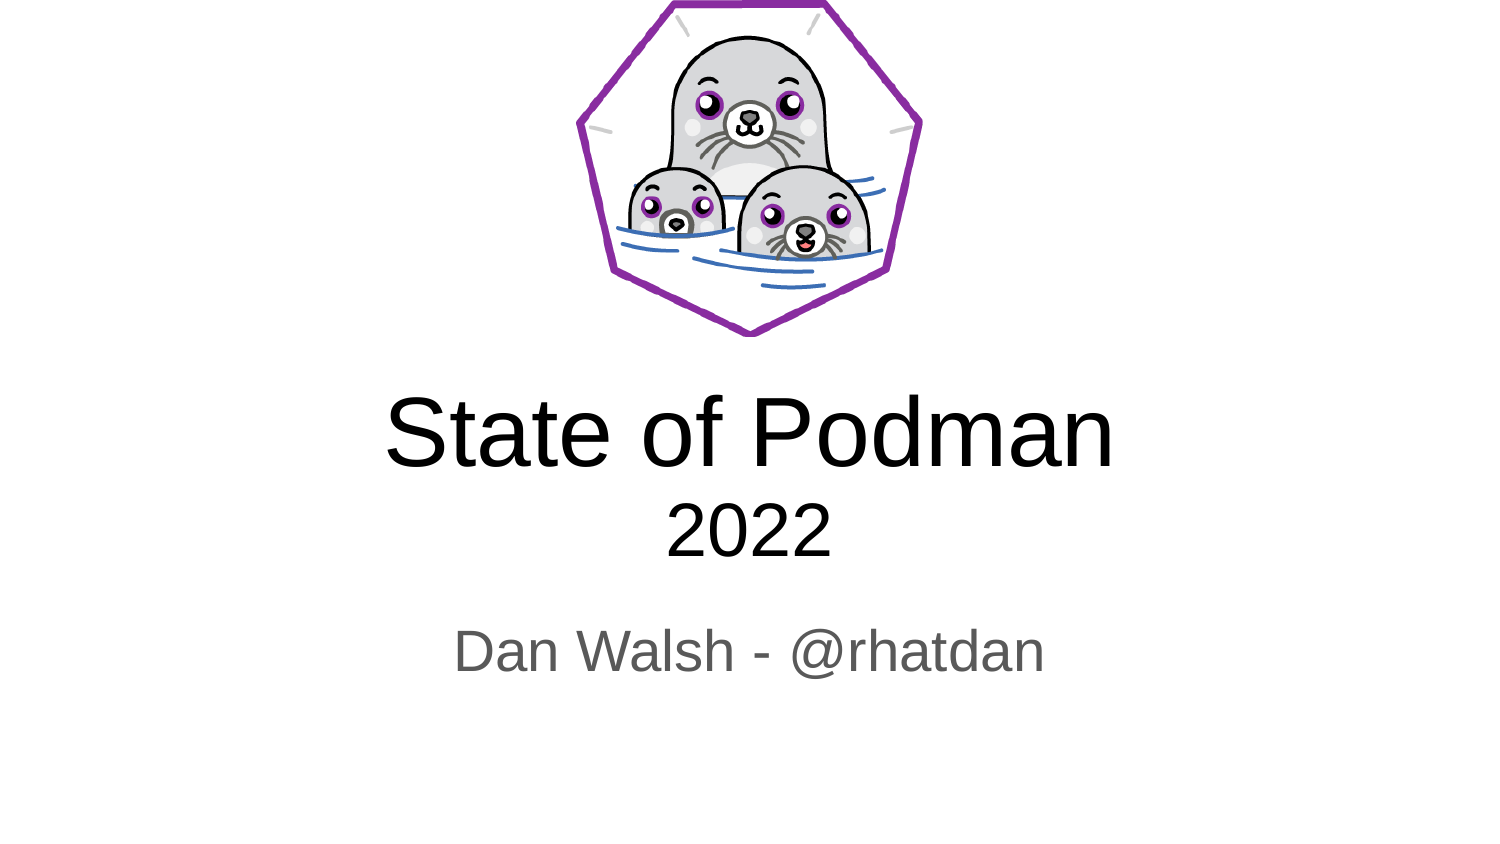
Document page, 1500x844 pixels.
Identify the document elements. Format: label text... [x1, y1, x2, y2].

title State of Podman 2022 [51, 250, 1449, 588]
subtitle Dan Walsh - @rhatdan [51, 603, 1449, 734]
picture [576, 0, 923, 337]
